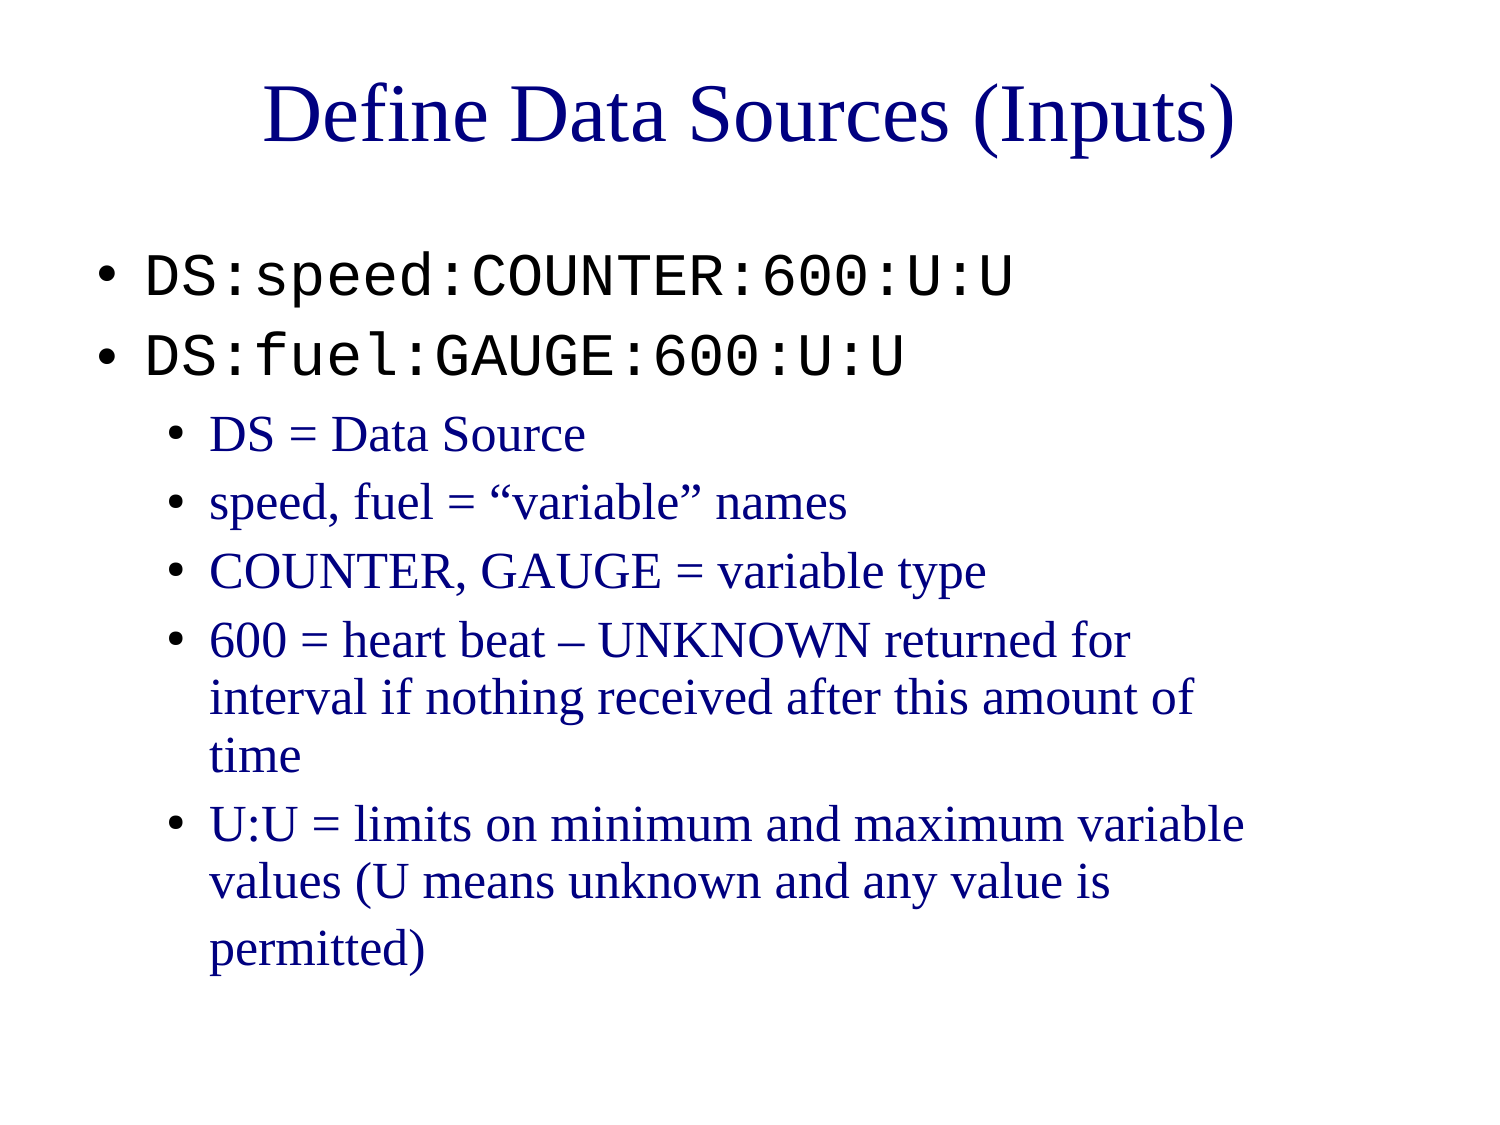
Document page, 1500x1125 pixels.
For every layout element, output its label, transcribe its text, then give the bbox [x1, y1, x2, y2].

text_box DS:speed:COUNTER:600:U:U DS:fuel:GAUGE:600:U:U DS = Data Source speed, fuel = “variable” names COUNTER, GAUGE = variable type 600 = heart beat – UNKNOWN returned for interval if nothing received after this amount of time U:U = limits on minimum and maximum variable values (U means unknown and any value is permitted)‏ [67, 237, 1293, 988]
text_box Define Data Sources (Inputs)‏ [0, 45, 1500, 174]
